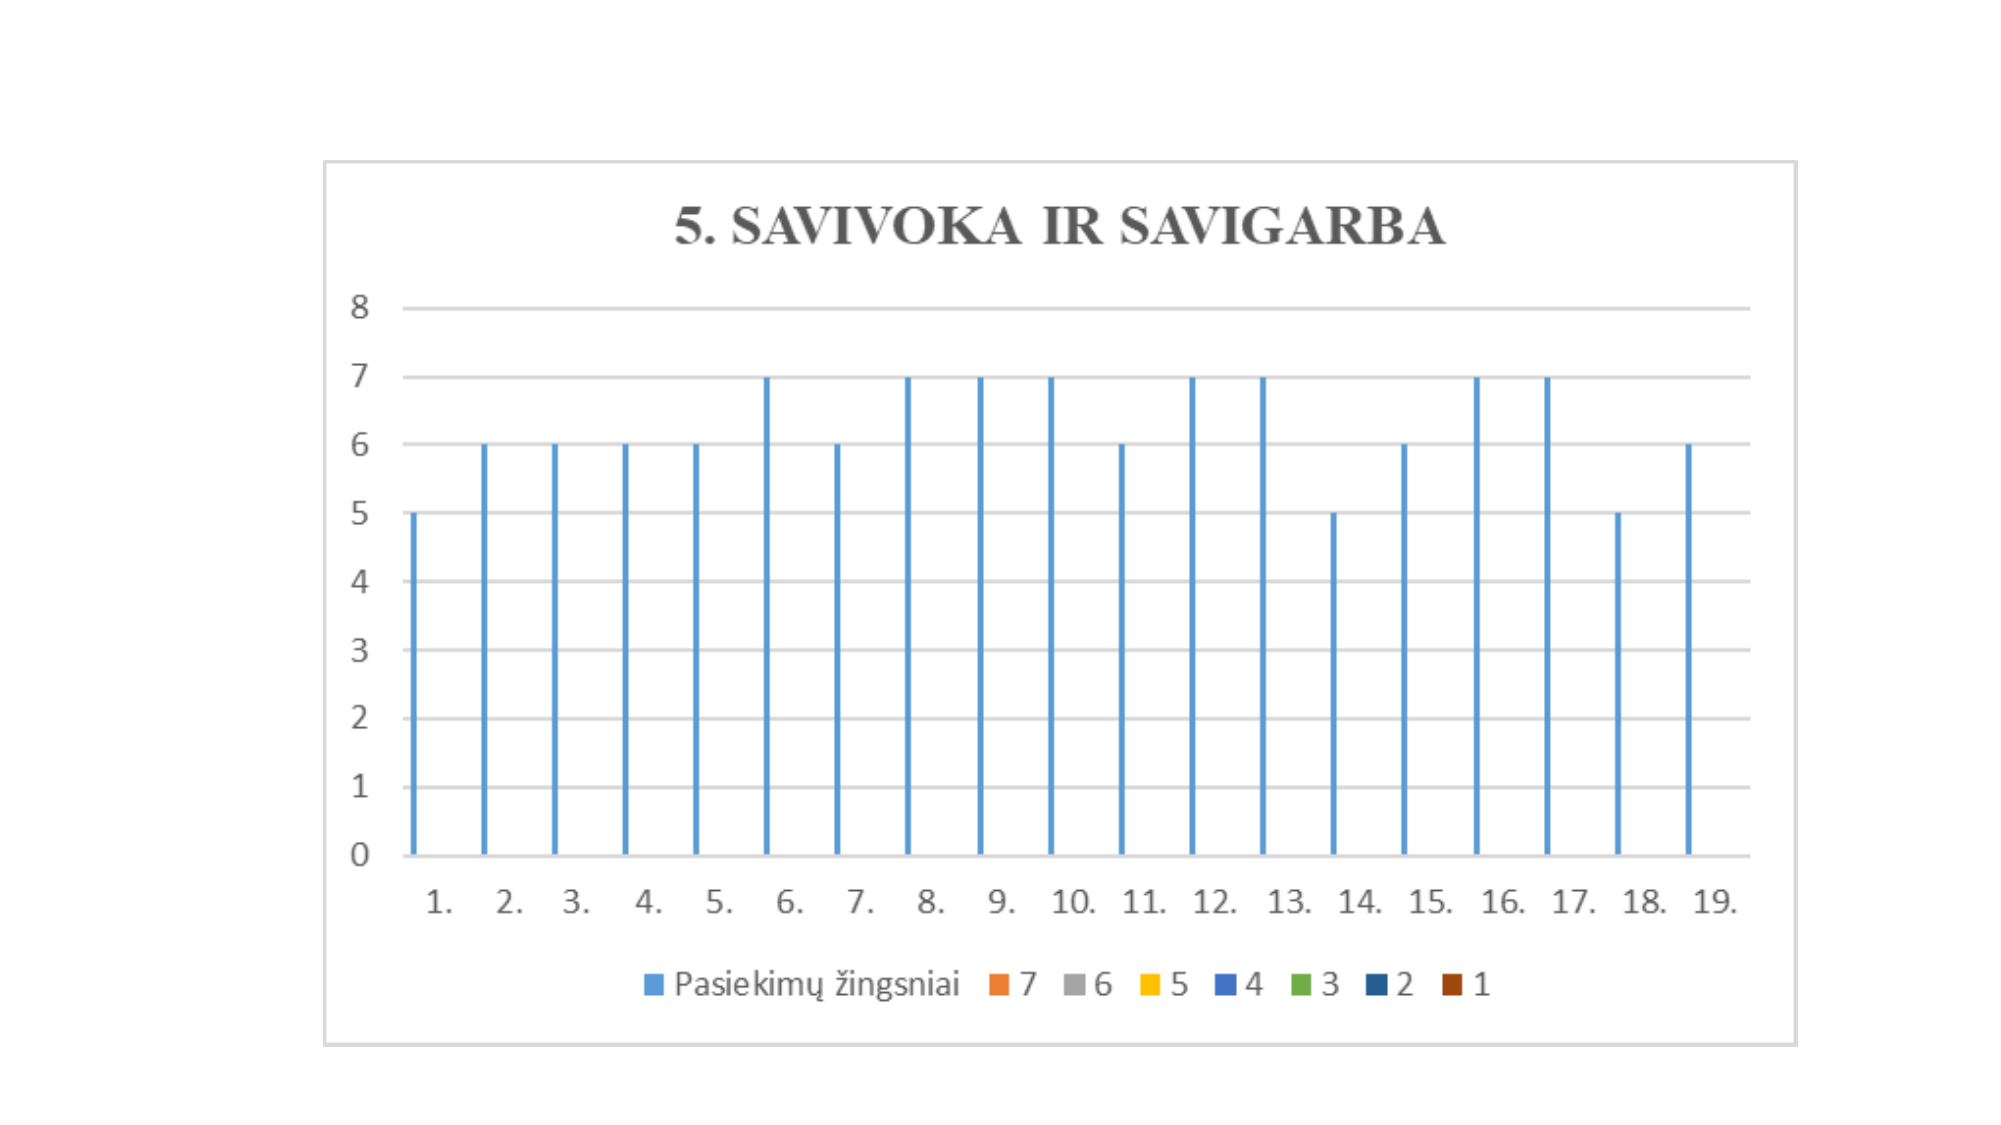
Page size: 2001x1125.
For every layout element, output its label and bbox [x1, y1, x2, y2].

picture [323, 160, 1798, 1047]
